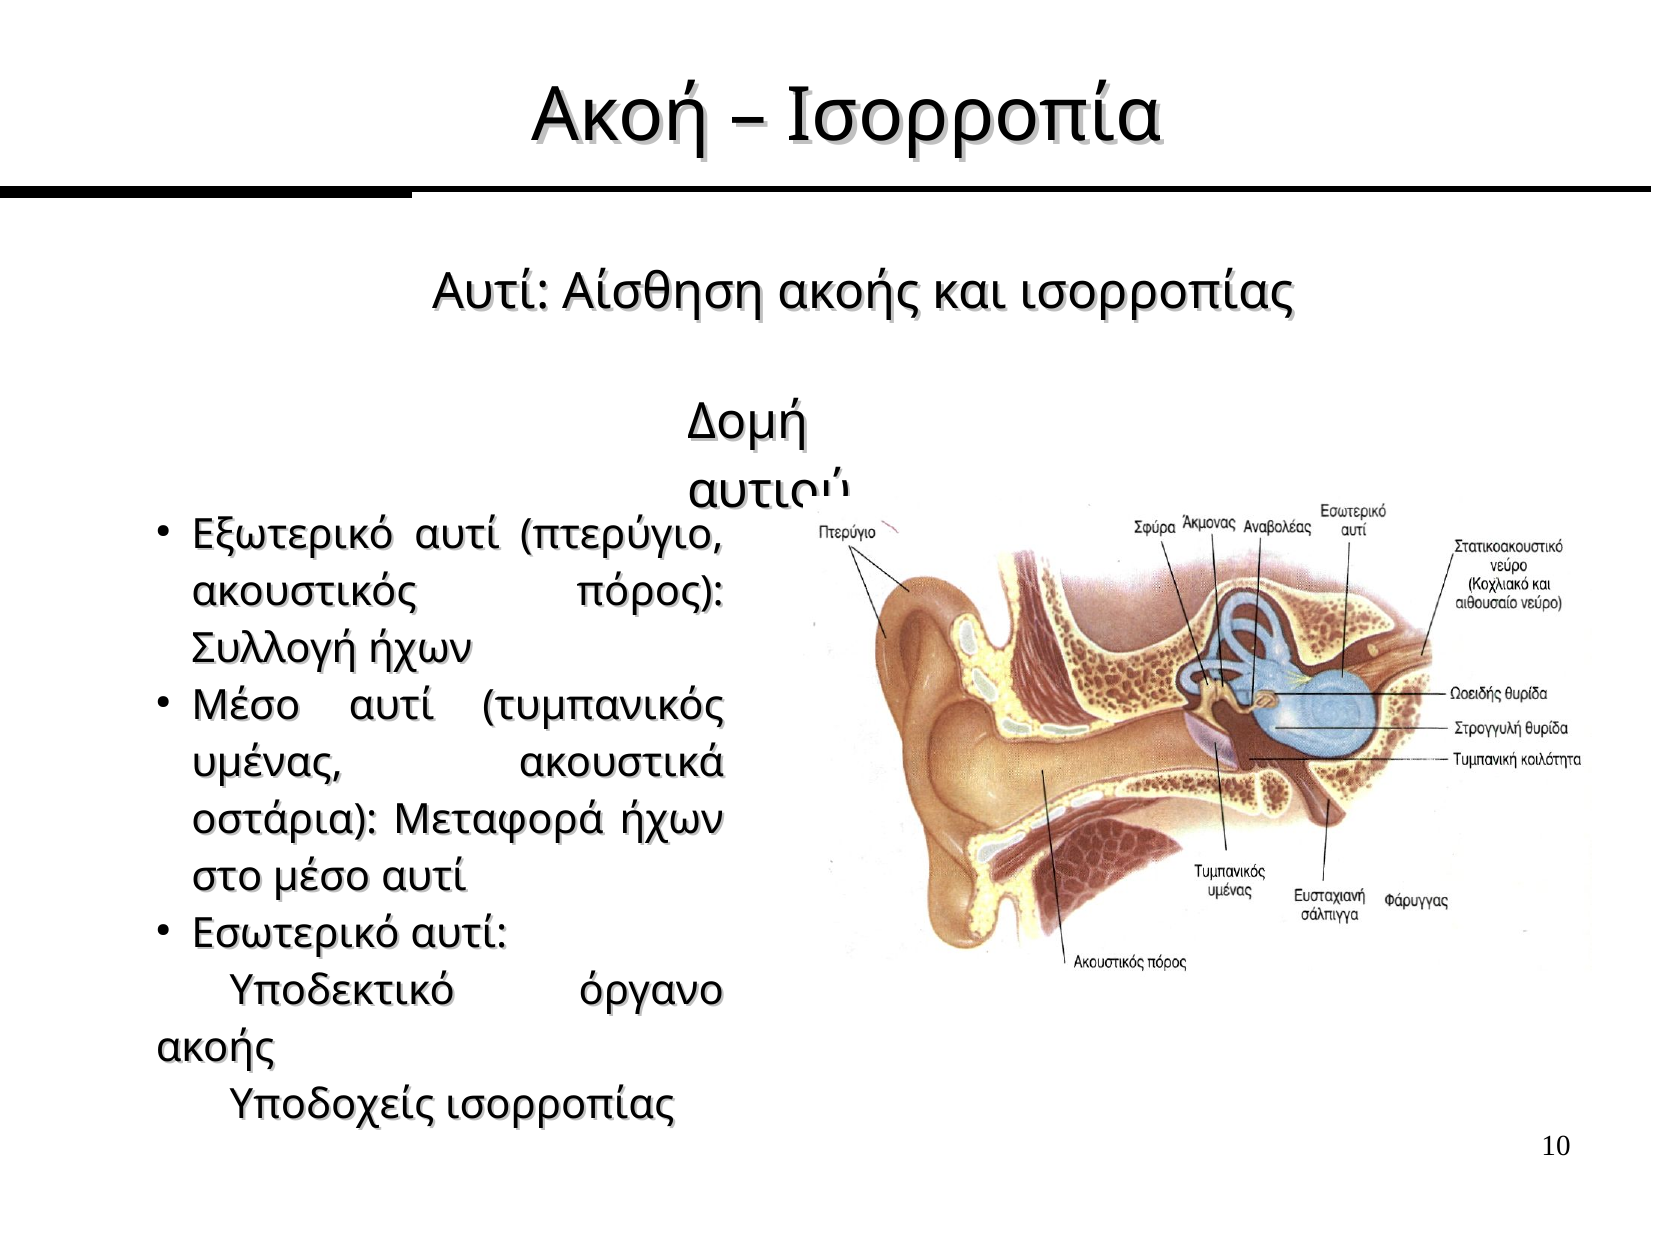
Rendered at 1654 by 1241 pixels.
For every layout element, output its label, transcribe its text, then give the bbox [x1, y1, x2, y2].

text_box Εξωτερικό αυτί (πτερύγιο, ακουστικός πόρος): Συλλογή ήχων Μέσο αυτί (τυμπανικός υμένας, ακουστικά οστάρια): Μεταφορά ήχων στο μέσο αυτί Εσωτερικό αυτί: Υποδεκτικό όργανο ακοής Υποδοχείς ισορροπίας [141, 496, 745, 1014]
picture [803, 496, 1592, 982]
text_box Ακοή – Ισορροπία [517, 52, 1137, 158]
text_box Αυτί: Αίσθηση ακοής και ισορροπίας [417, 248, 1237, 324]
text_box Δομή αυτιού [672, 377, 982, 454]
